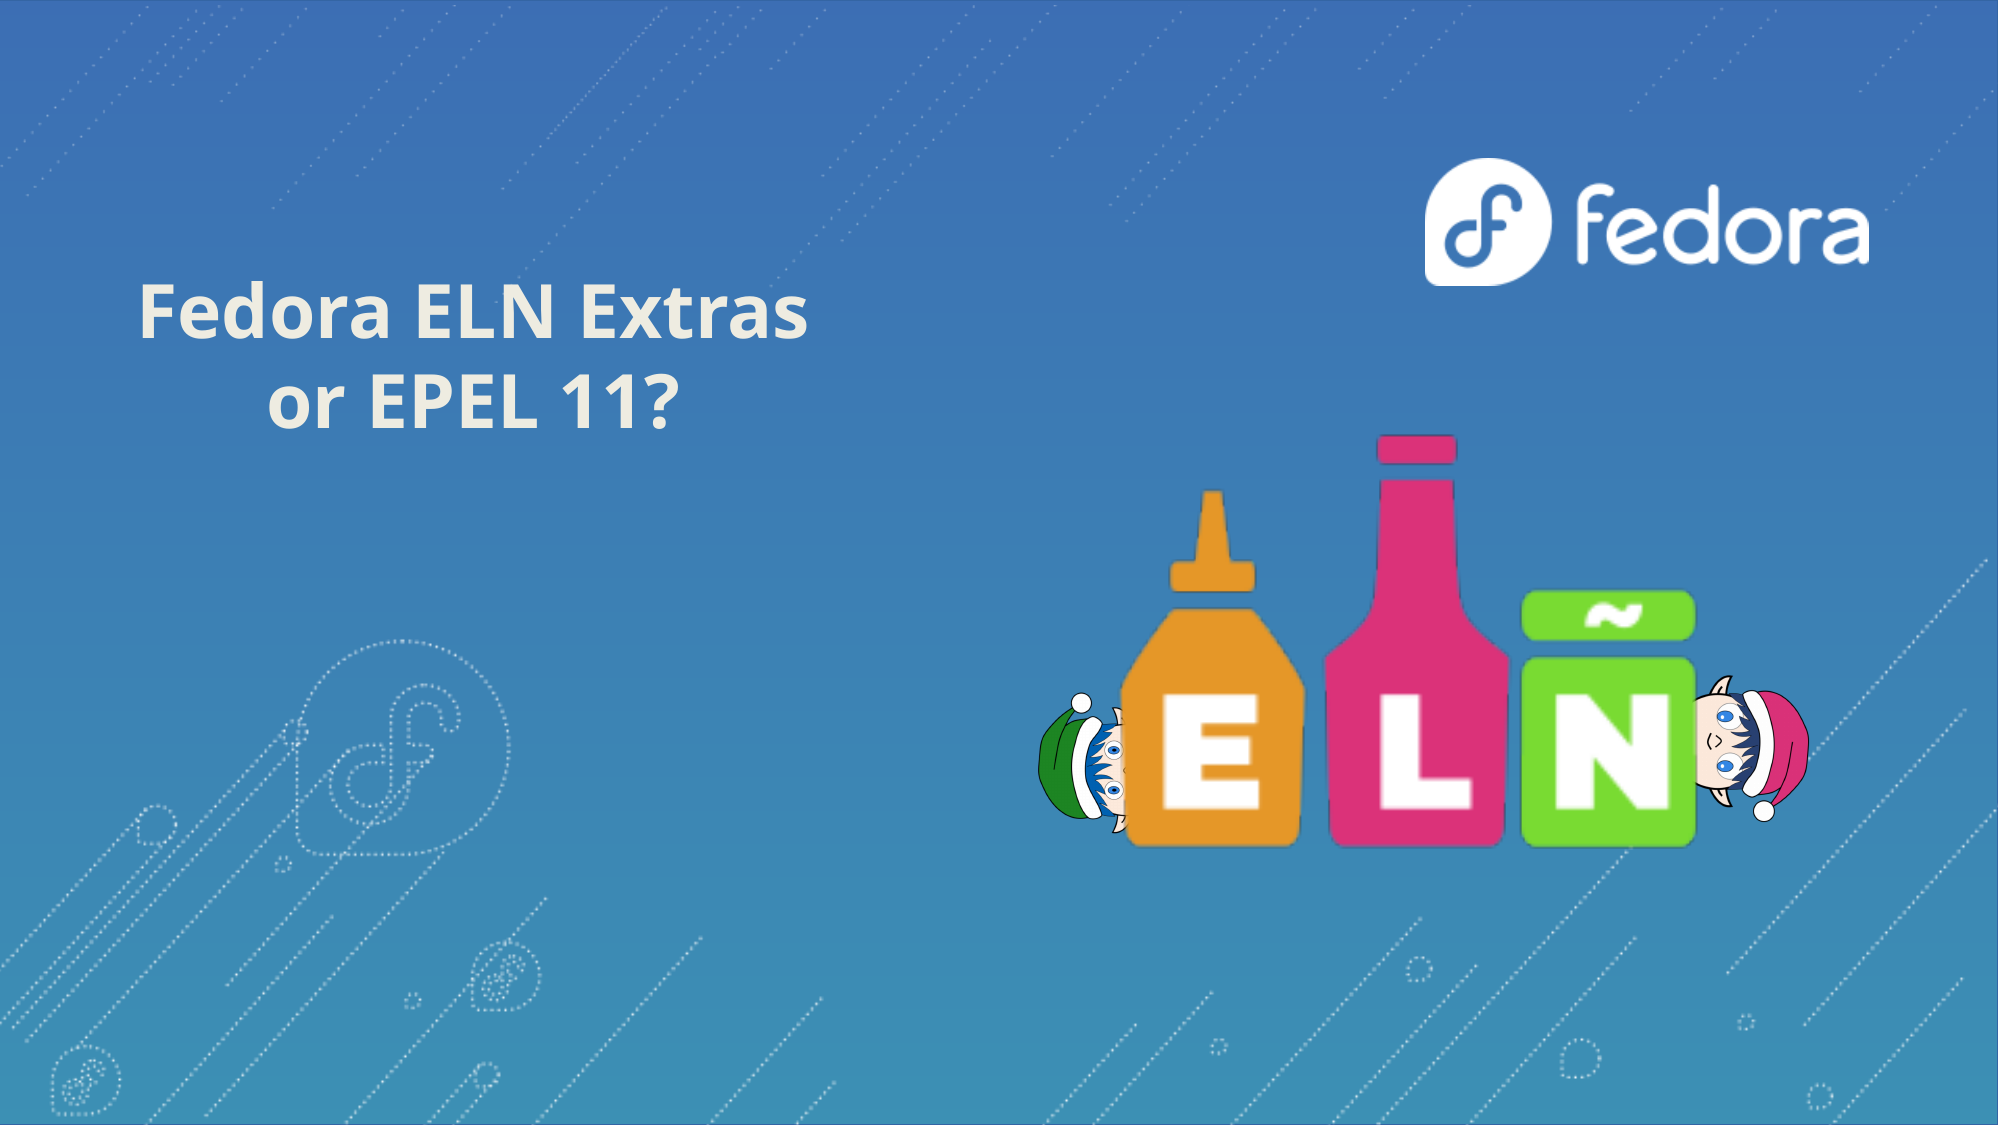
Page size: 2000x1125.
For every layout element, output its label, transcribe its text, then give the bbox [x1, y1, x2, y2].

picture [0, 5, 2000, 303]
text_box Fedora ELN Extras or EPEL 11? [83, 254, 864, 453]
picture [0, 398, 2000, 1125]
